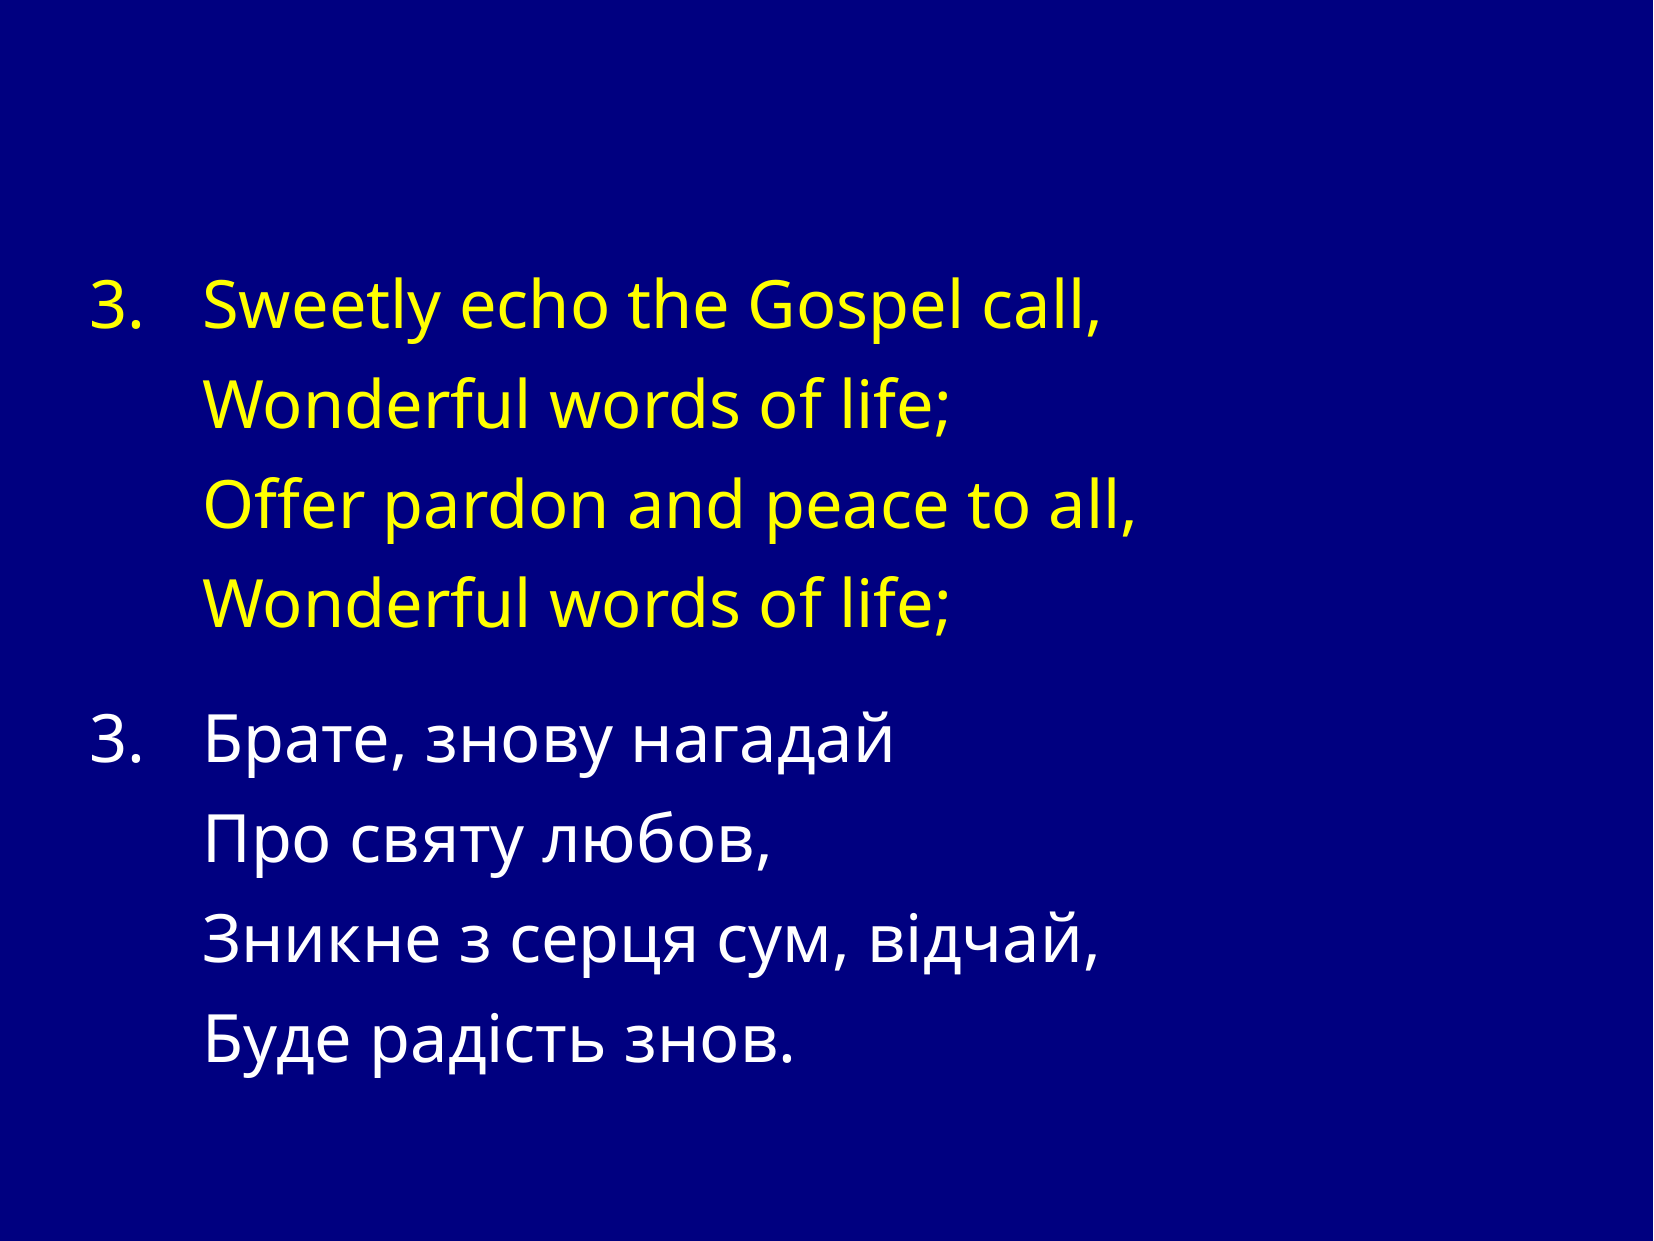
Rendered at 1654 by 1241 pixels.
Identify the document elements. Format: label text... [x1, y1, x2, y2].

text_box 3. Sweetly echo the Gospel call, Wonderful words of life; Offer pardon and peace to all, Wonderful words of life; [75, 150, 1576, 638]
text_box 3. Брате, знову нагадай Про святу любов, Зникне з серця сум, відчай, Буде радість знов. [75, 675, 1576, 1163]
